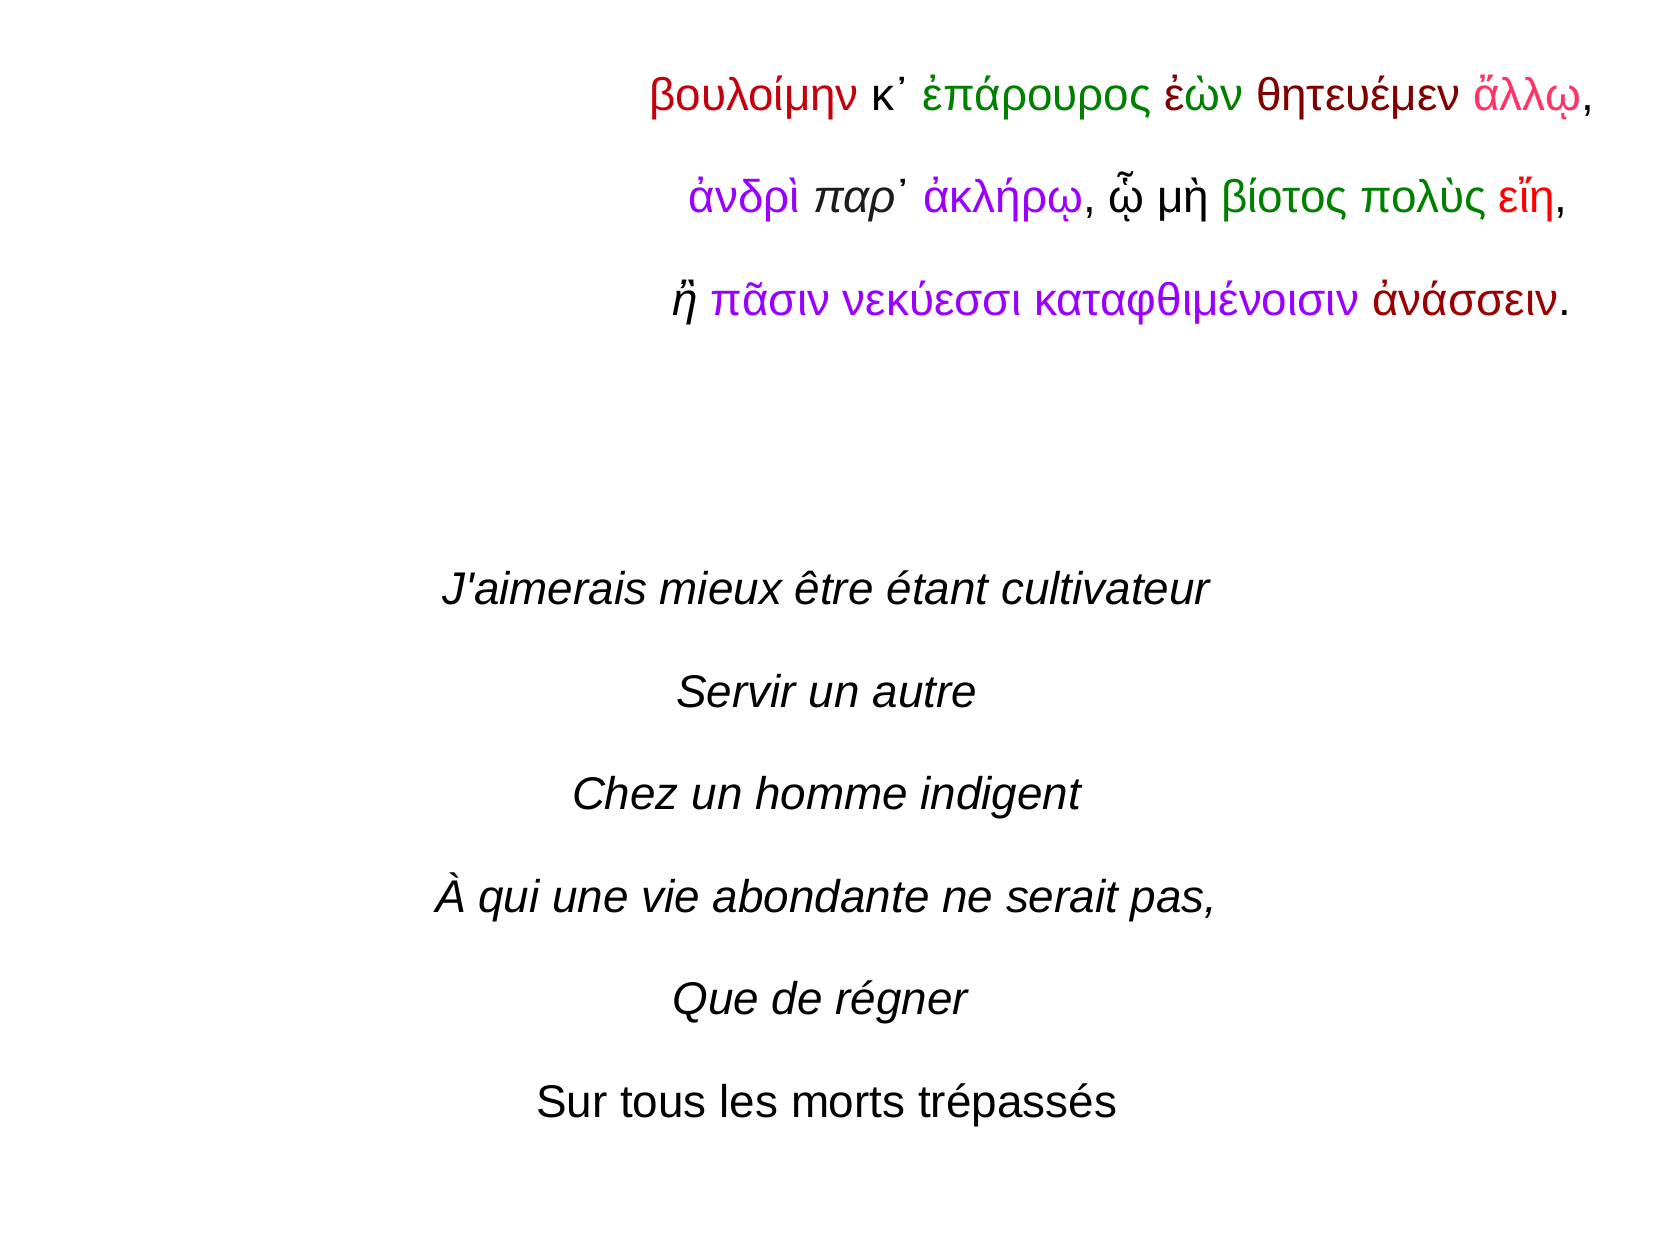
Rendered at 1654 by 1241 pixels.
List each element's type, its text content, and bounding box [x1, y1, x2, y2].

text_box J'aimerais mieux être étant cultivateur Servir un autre Chez un homme indigent À qui une vie abondante ne serait pas, Que de régner Sur tous les morts trépassés [0, 555, 1654, 1181]
text_box βουλοίμην κ᾽ ἐπάρουρος ἐὼν θητευέμεν ἄλλῳ, ἀνδρὶ παρ᾽ ἀκλήρῳ, ᾧ μὴ βίοτος πολὺς εἴη, ἢ πᾶσιν νεκύεσσι καταφθιμένοισιν ἀνάσσειν. [625, 61, 1619, 485]
